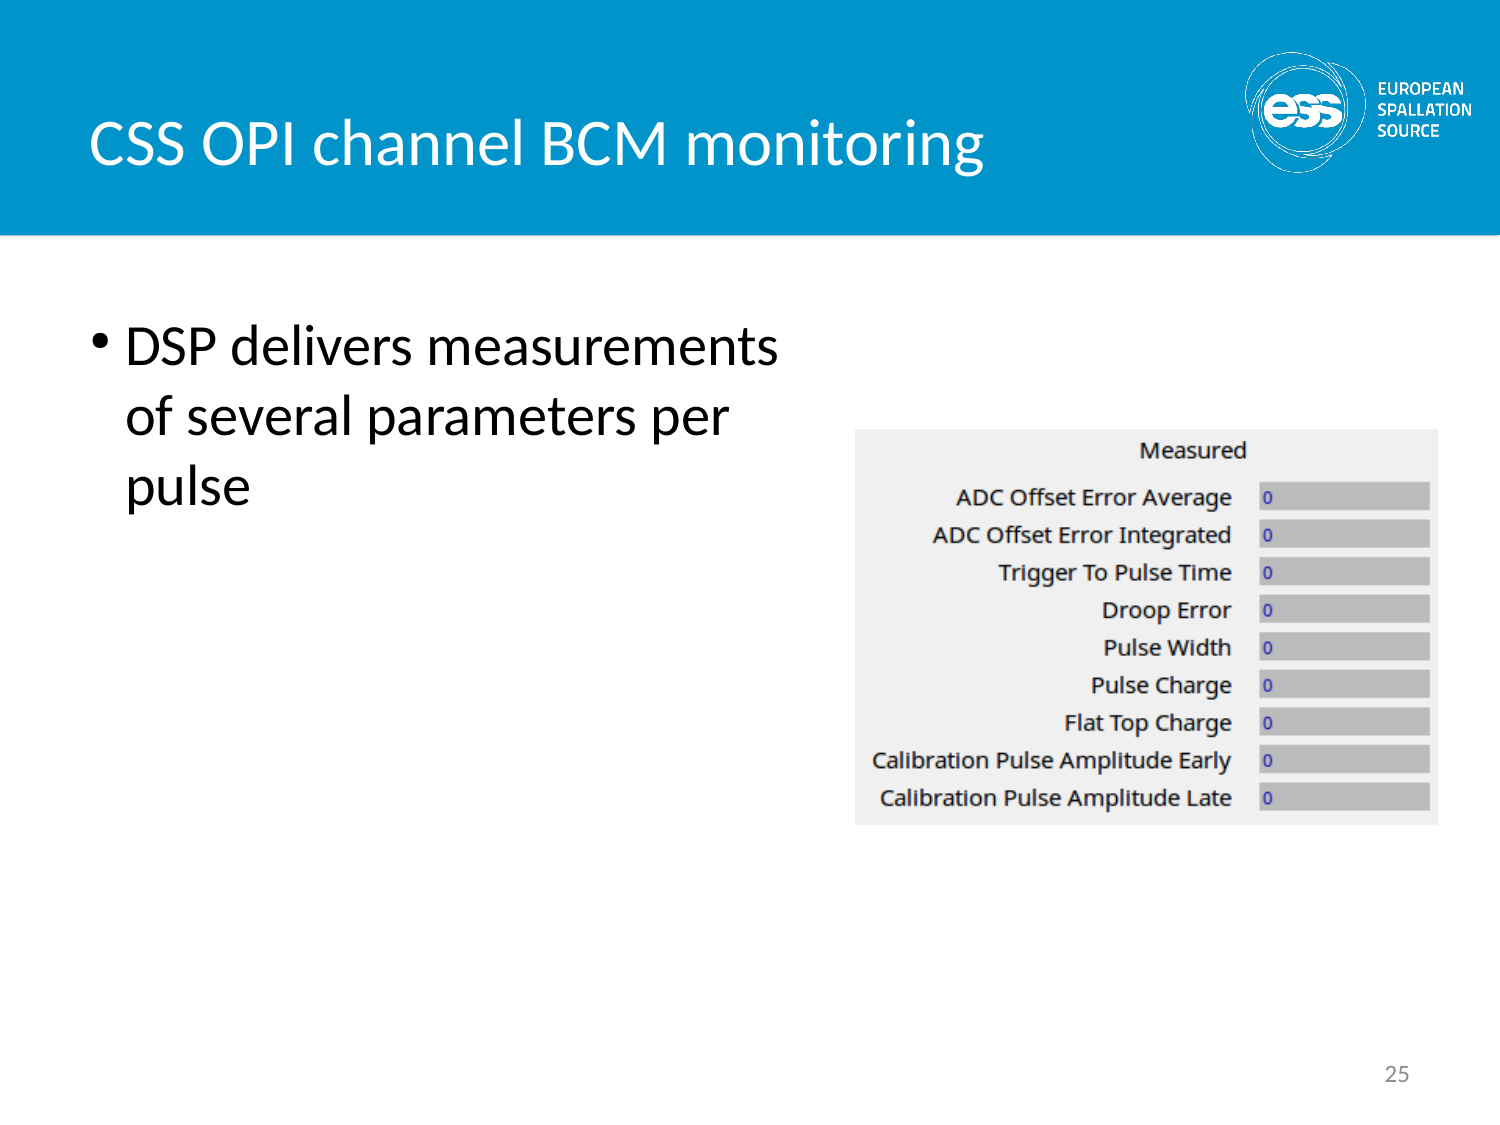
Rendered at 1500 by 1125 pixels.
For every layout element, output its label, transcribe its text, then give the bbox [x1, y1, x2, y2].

picture [1454, 83, 1458, 94]
picture [1432, 125, 1438, 136]
picture [1422, 125, 1428, 134]
picture [1443, 86, 1450, 93]
text_box CSS OPI channel BCM monitoring [75, 45, 1246, 233]
picture [1423, 83, 1430, 94]
picture [1379, 83, 1385, 94]
picture [855, 429, 1438, 826]
picture [1389, 104, 1393, 115]
picture [1436, 104, 1444, 115]
picture [1409, 104, 1415, 115]
picture [1264, 94, 1342, 127]
text_box <number> [1074, 1042, 1425, 1103]
picture [1400, 83, 1407, 94]
picture [1418, 104, 1423, 115]
text_box DSP delivers measurements of several parameters per pulse [75, 254, 841, 1036]
picture [1398, 109, 1406, 115]
